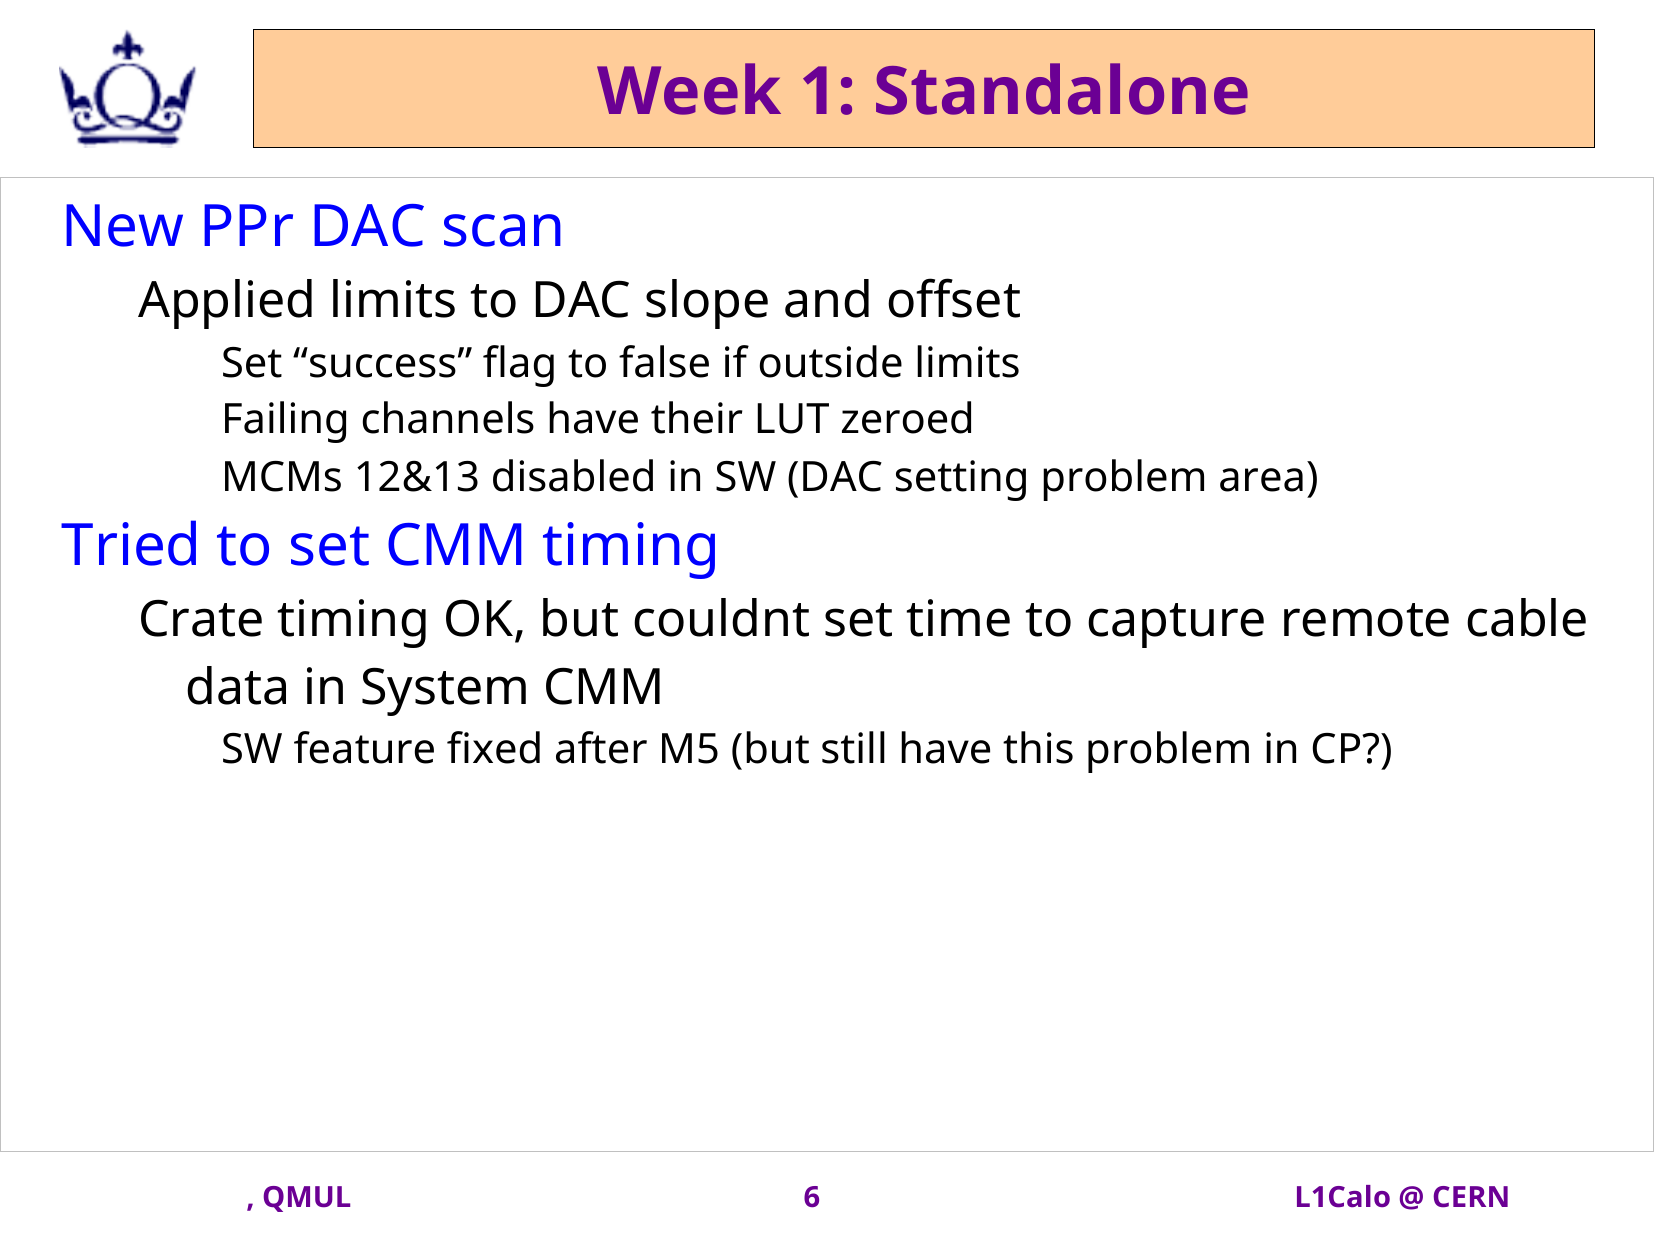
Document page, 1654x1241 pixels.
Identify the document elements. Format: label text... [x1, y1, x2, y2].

picture [59, 29, 200, 148]
title Week 1: Standalone [253, 29, 1595, 148]
list New PPr DAC scan Applied limits to DAC slope and offset Set “success” flag to false if outside limits Failing channels have their LUT zeroed MCMs 12&13 disabled in SW (DAC setting problem area) Tried to set CMM timing Crate timing OK, but couldnt set time to capture remote cable data in System CMM SW feature fixed after M5 (but still have this problem in CP?) [43, 184, 1612, 1147]
